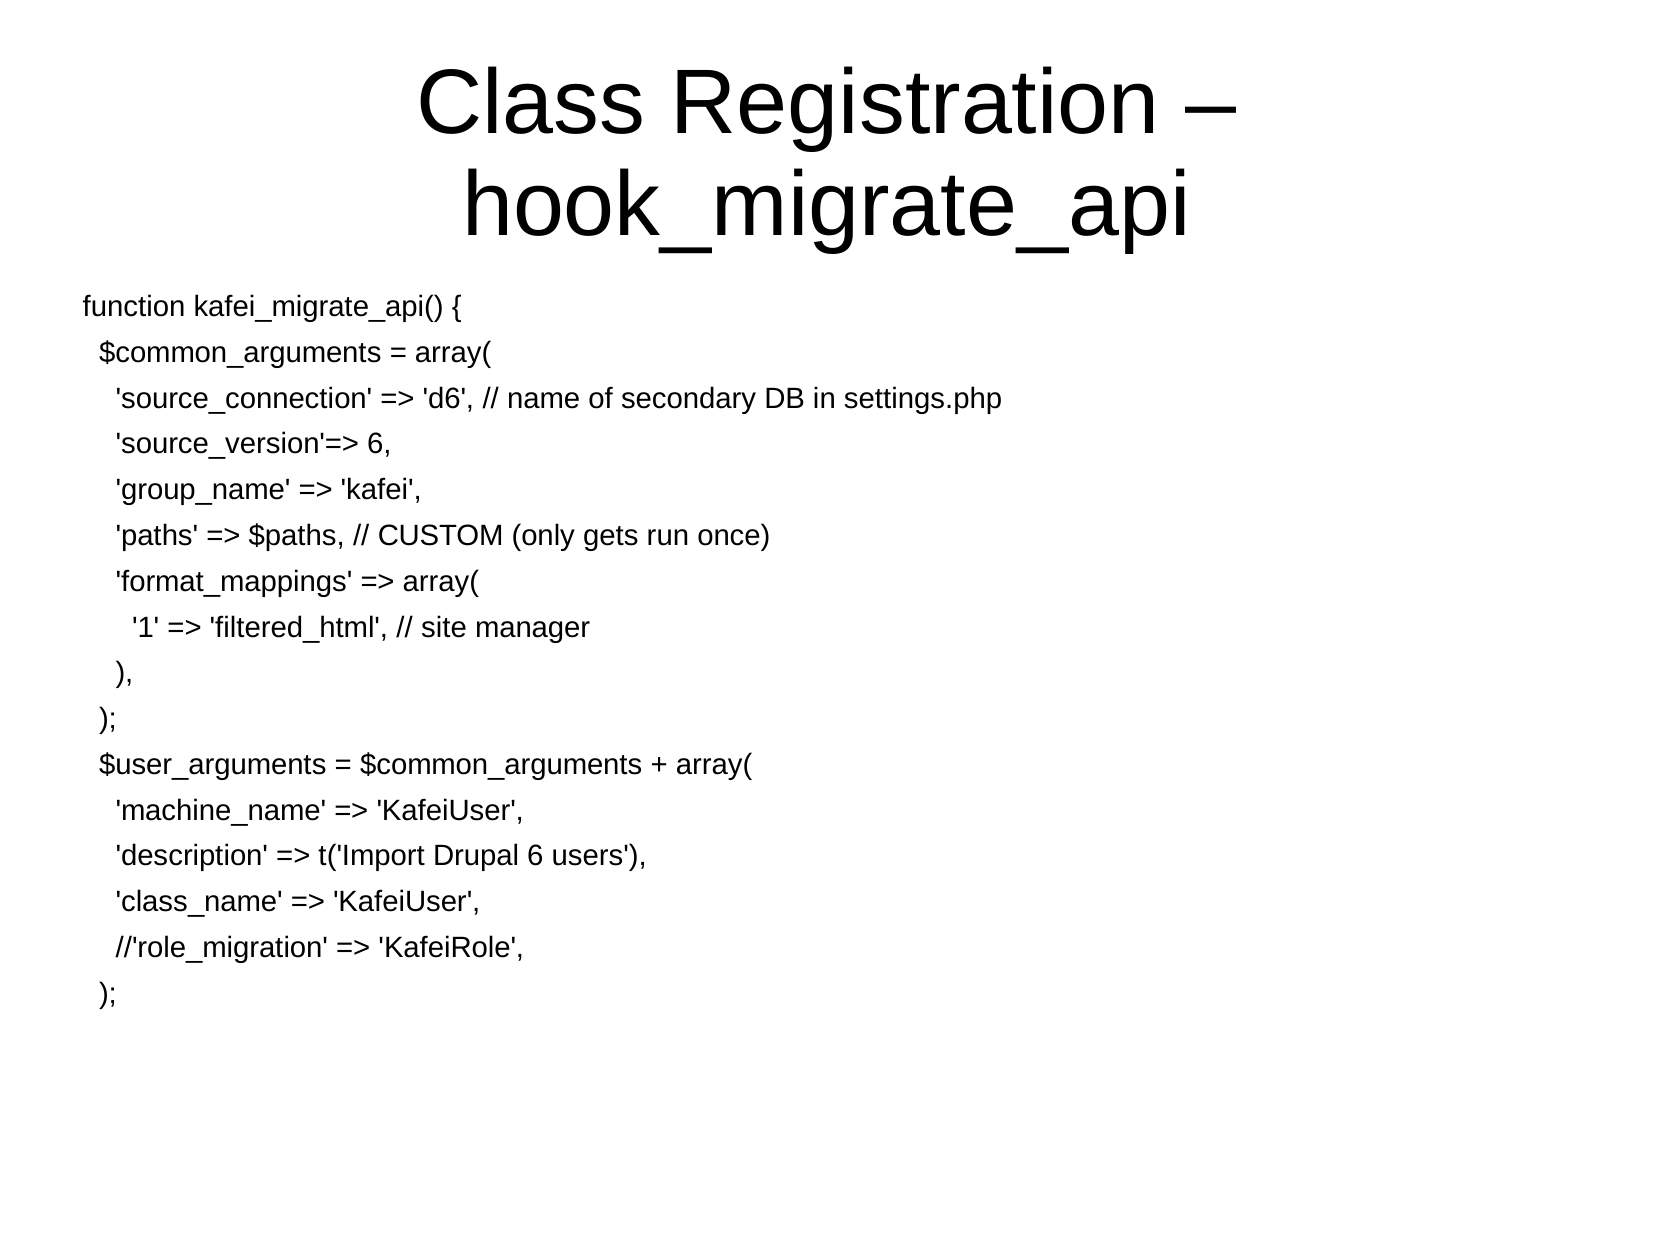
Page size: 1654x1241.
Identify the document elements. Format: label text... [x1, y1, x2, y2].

list function kafei_migrate_api() { $common_arguments = array( 'source_connection' => 'd6', // name of secondary DB in settings.php 'source_version'=> 6, 'group_name' => 'kafei', 'paths' => $paths, // CUSTOM (only gets run once) 'format_mappings' => array( '1' => 'filtered_html', // site manager ), ); $user_arguments = $common_arguments + array( 'machine_name' => 'KafeiUser', 'description' => t('Import Drupal 6 users'), 'class_name' => 'KafeiUser', //'role_migration' => 'KafeiRole', ); [82, 290, 1538, 1010]
title Class Registration – hook_migrate_api [82, 49, 1571, 257]
